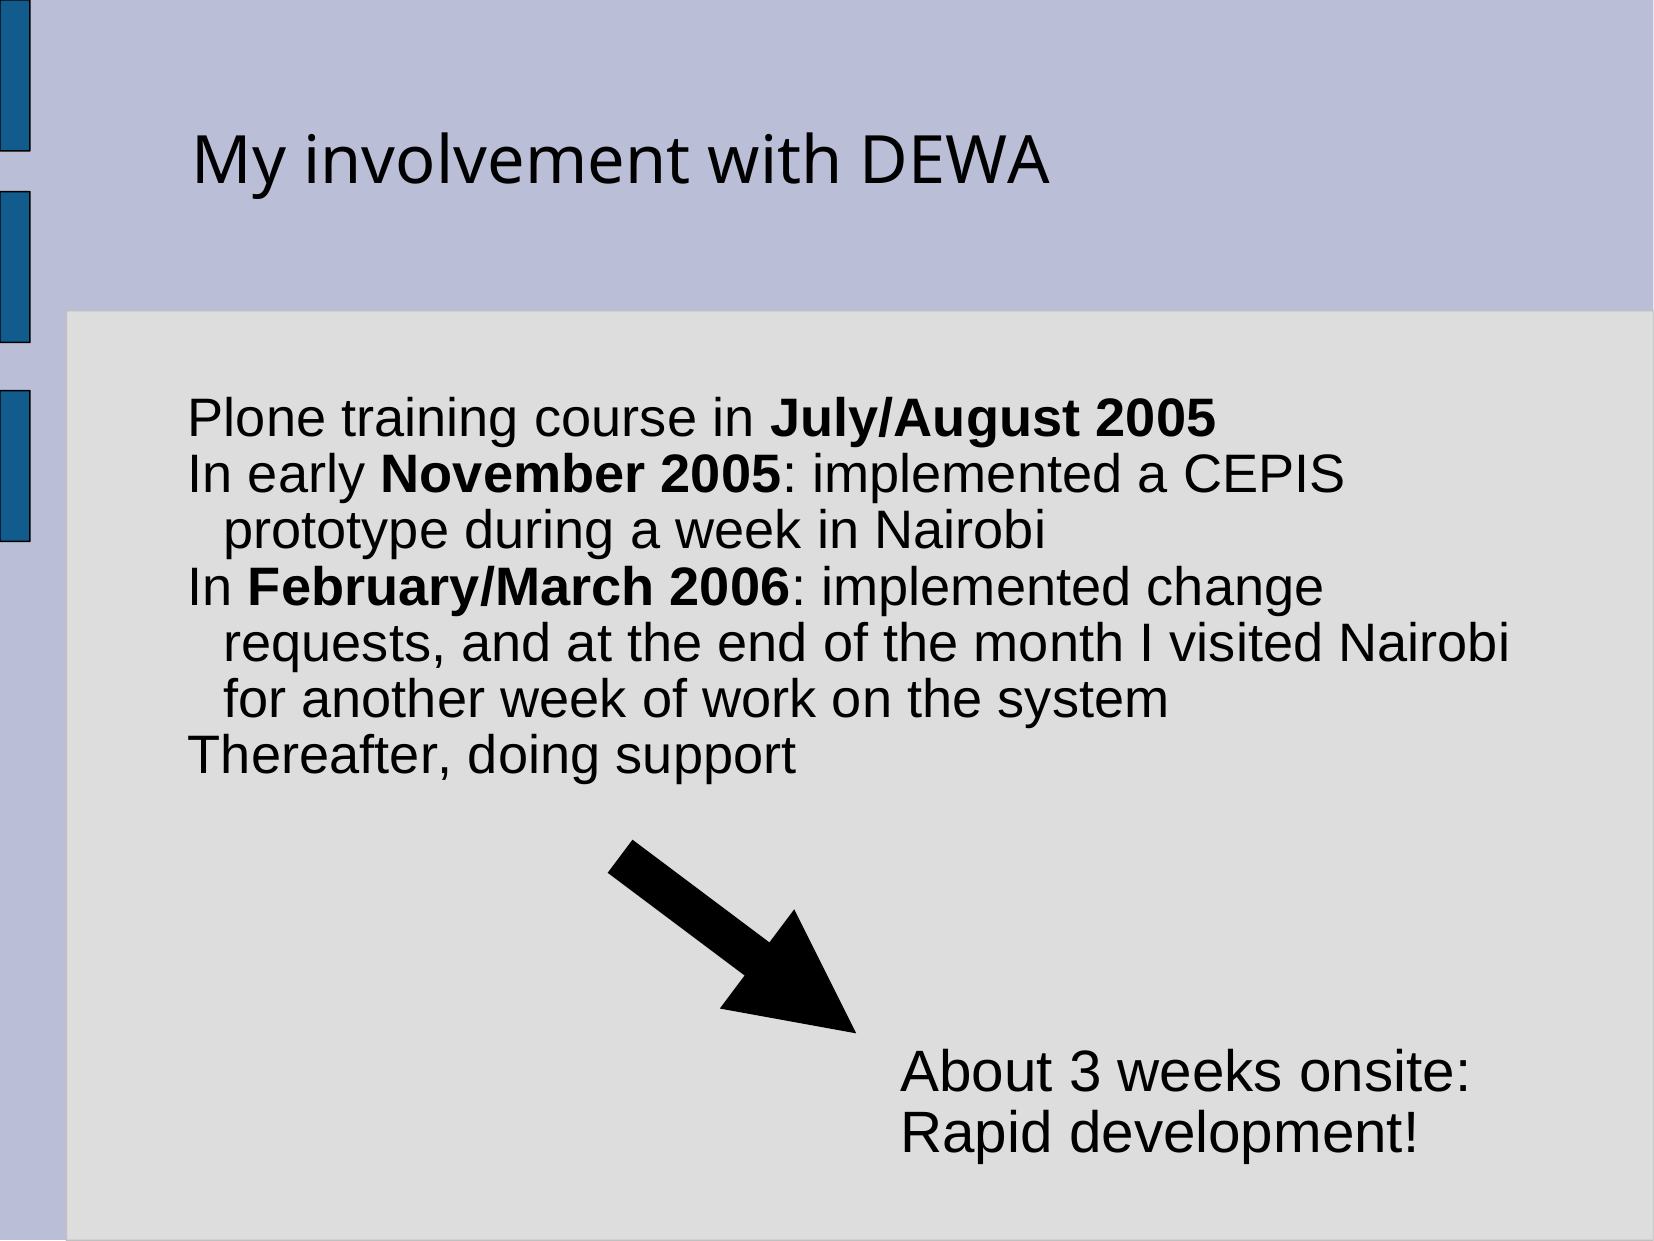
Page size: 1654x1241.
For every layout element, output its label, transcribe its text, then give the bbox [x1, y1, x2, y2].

text_box Plone training course in July/August 2005 In early November 2005: implemented a CEPIS prototype during a week in Nairobi In February/March 2006: implemented change requests, and at the end of the month I visited Nairobi for another week of work on the system Thereafter, doing support [137, 383, 1542, 823]
text_box My involvement with DEWA [177, 88, 1211, 198]
text_box About 3 weeks onsite: Rapid development! [885, 1036, 1566, 1182]
